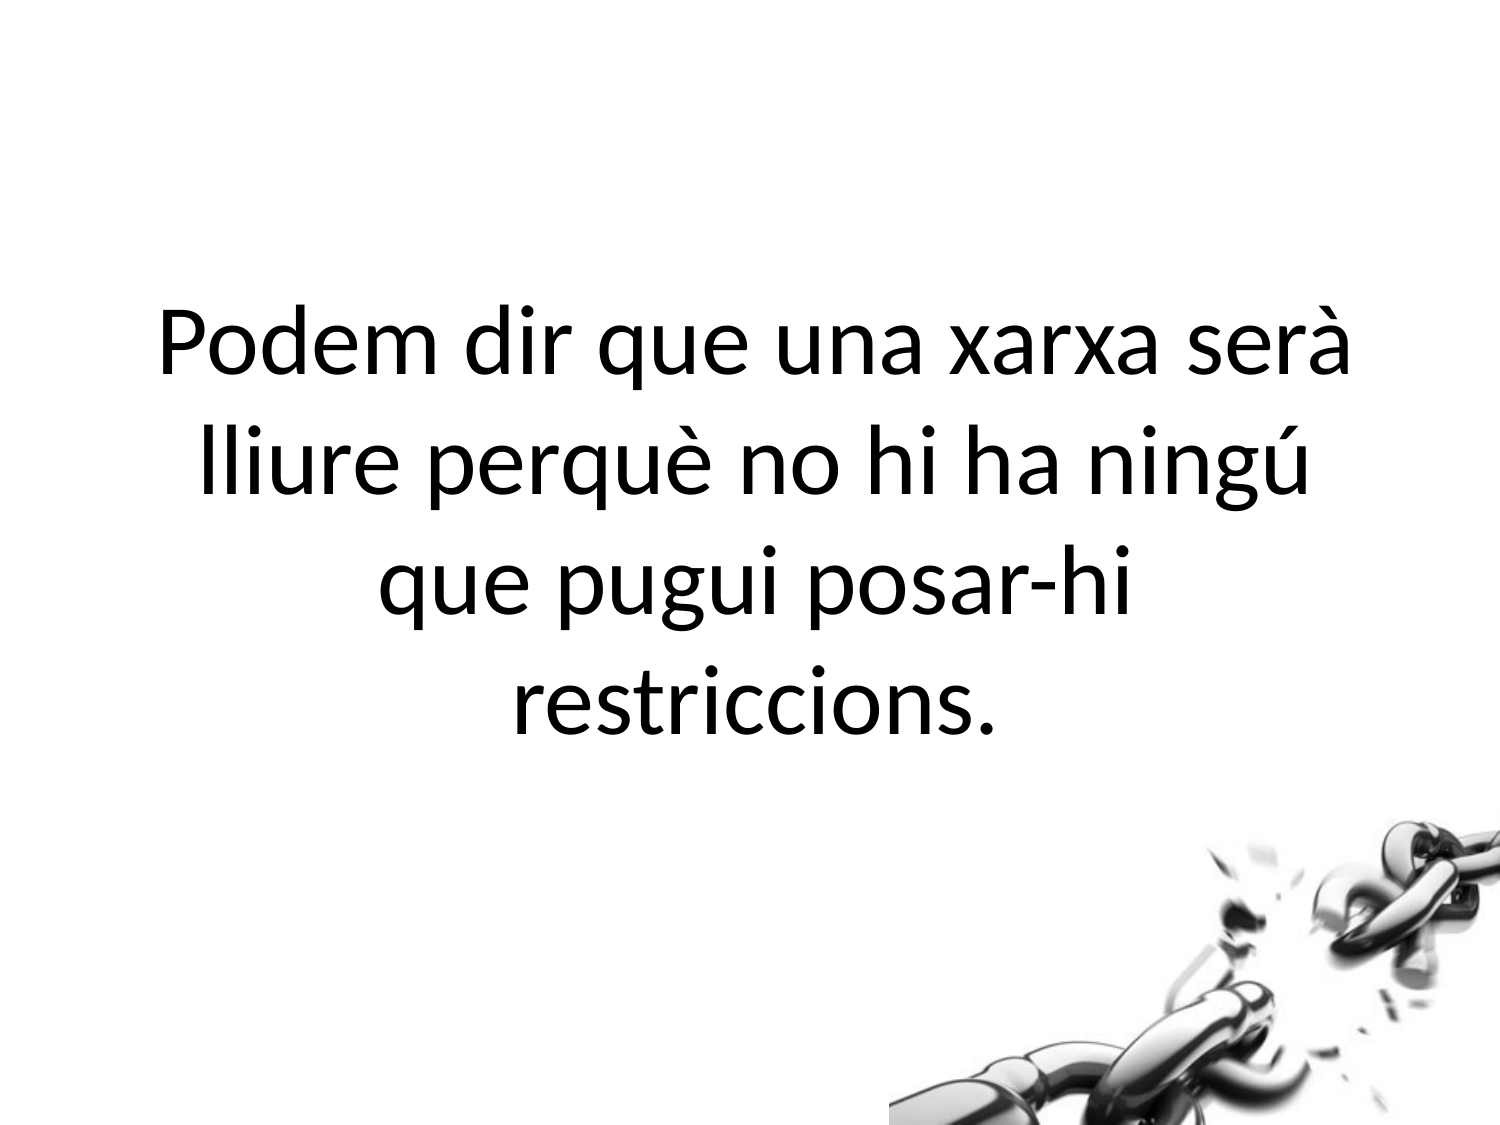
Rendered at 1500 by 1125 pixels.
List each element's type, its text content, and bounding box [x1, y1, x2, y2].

picture [889, 804, 1500, 1125]
text_box Podem dir que una xarxa serà lliure perquè no hi ha ningú que pugui posar-hi restriccions. [123, 267, 1388, 762]
